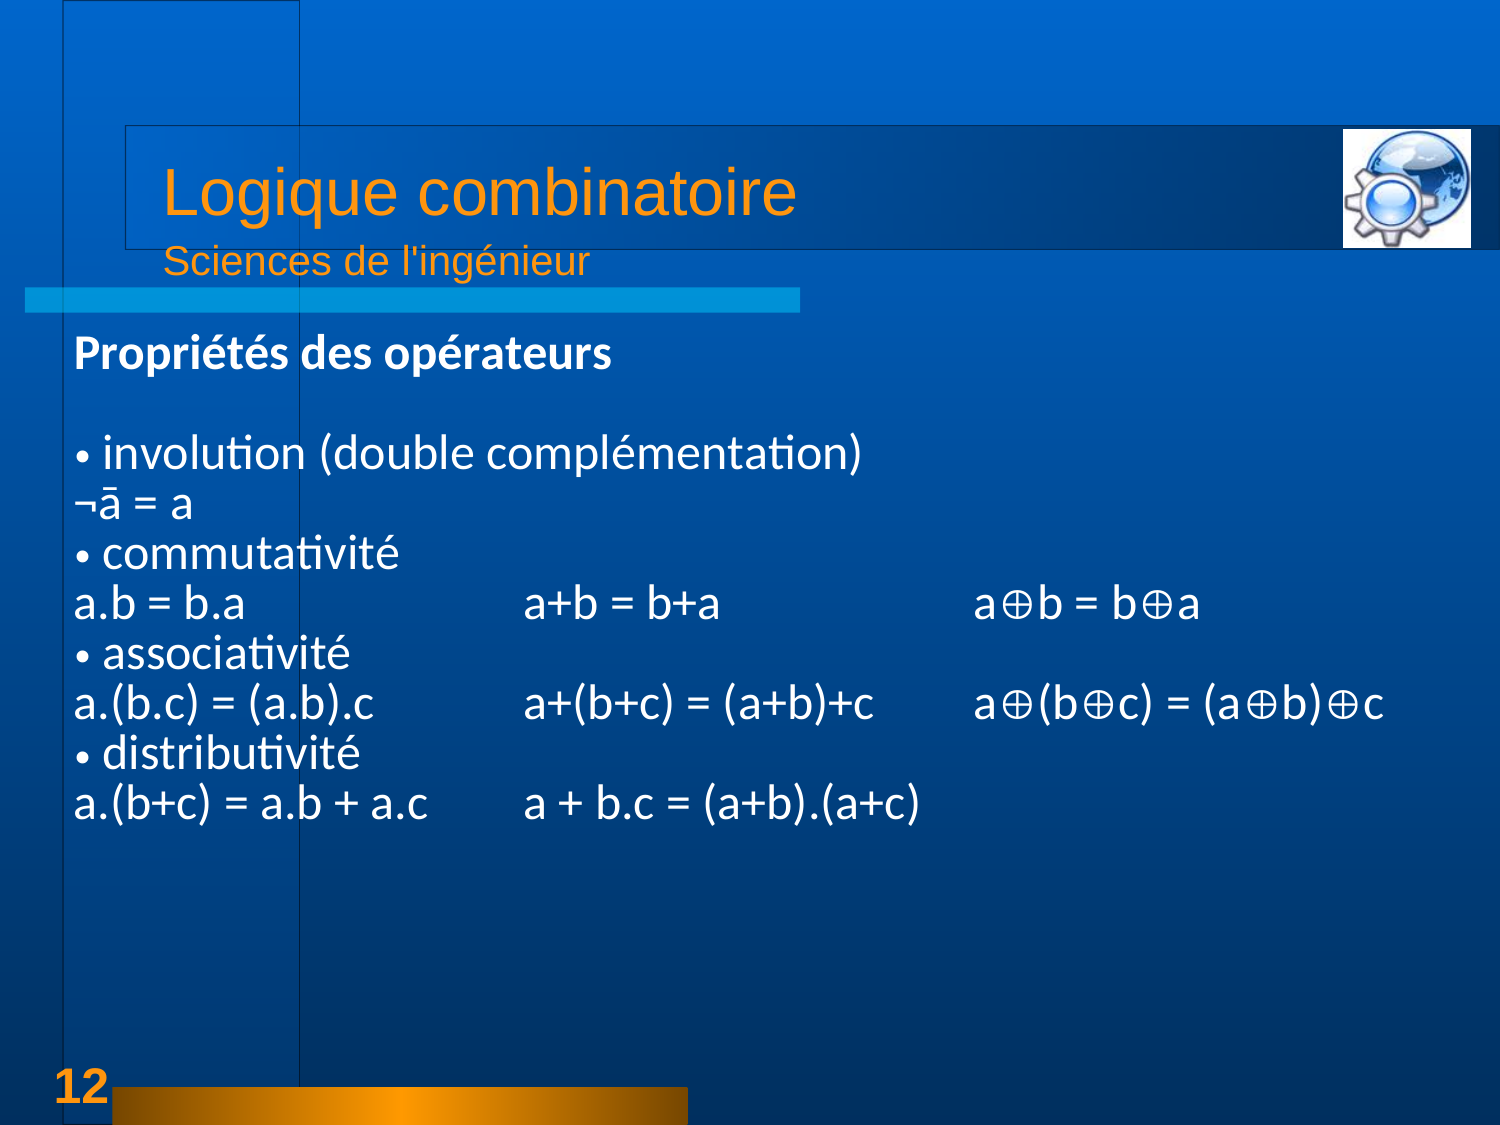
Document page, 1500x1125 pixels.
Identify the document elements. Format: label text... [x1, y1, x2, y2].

picture [1343, 129, 1471, 248]
text_box Propriétés des opérateurs involution (double complémentation) ¬ā = a commutativité a.b = b.a a+b = b+a aÅb = bÅa associativité a.(b.c) = (a.b).c a+(b+c) = (a+b)+c aÅ(bÅc) = (aÅb)Åc distributivité a.(b+c) = a.b + a.c a + b.c = (a+b).(a+c) [59, 324, 1477, 1034]
